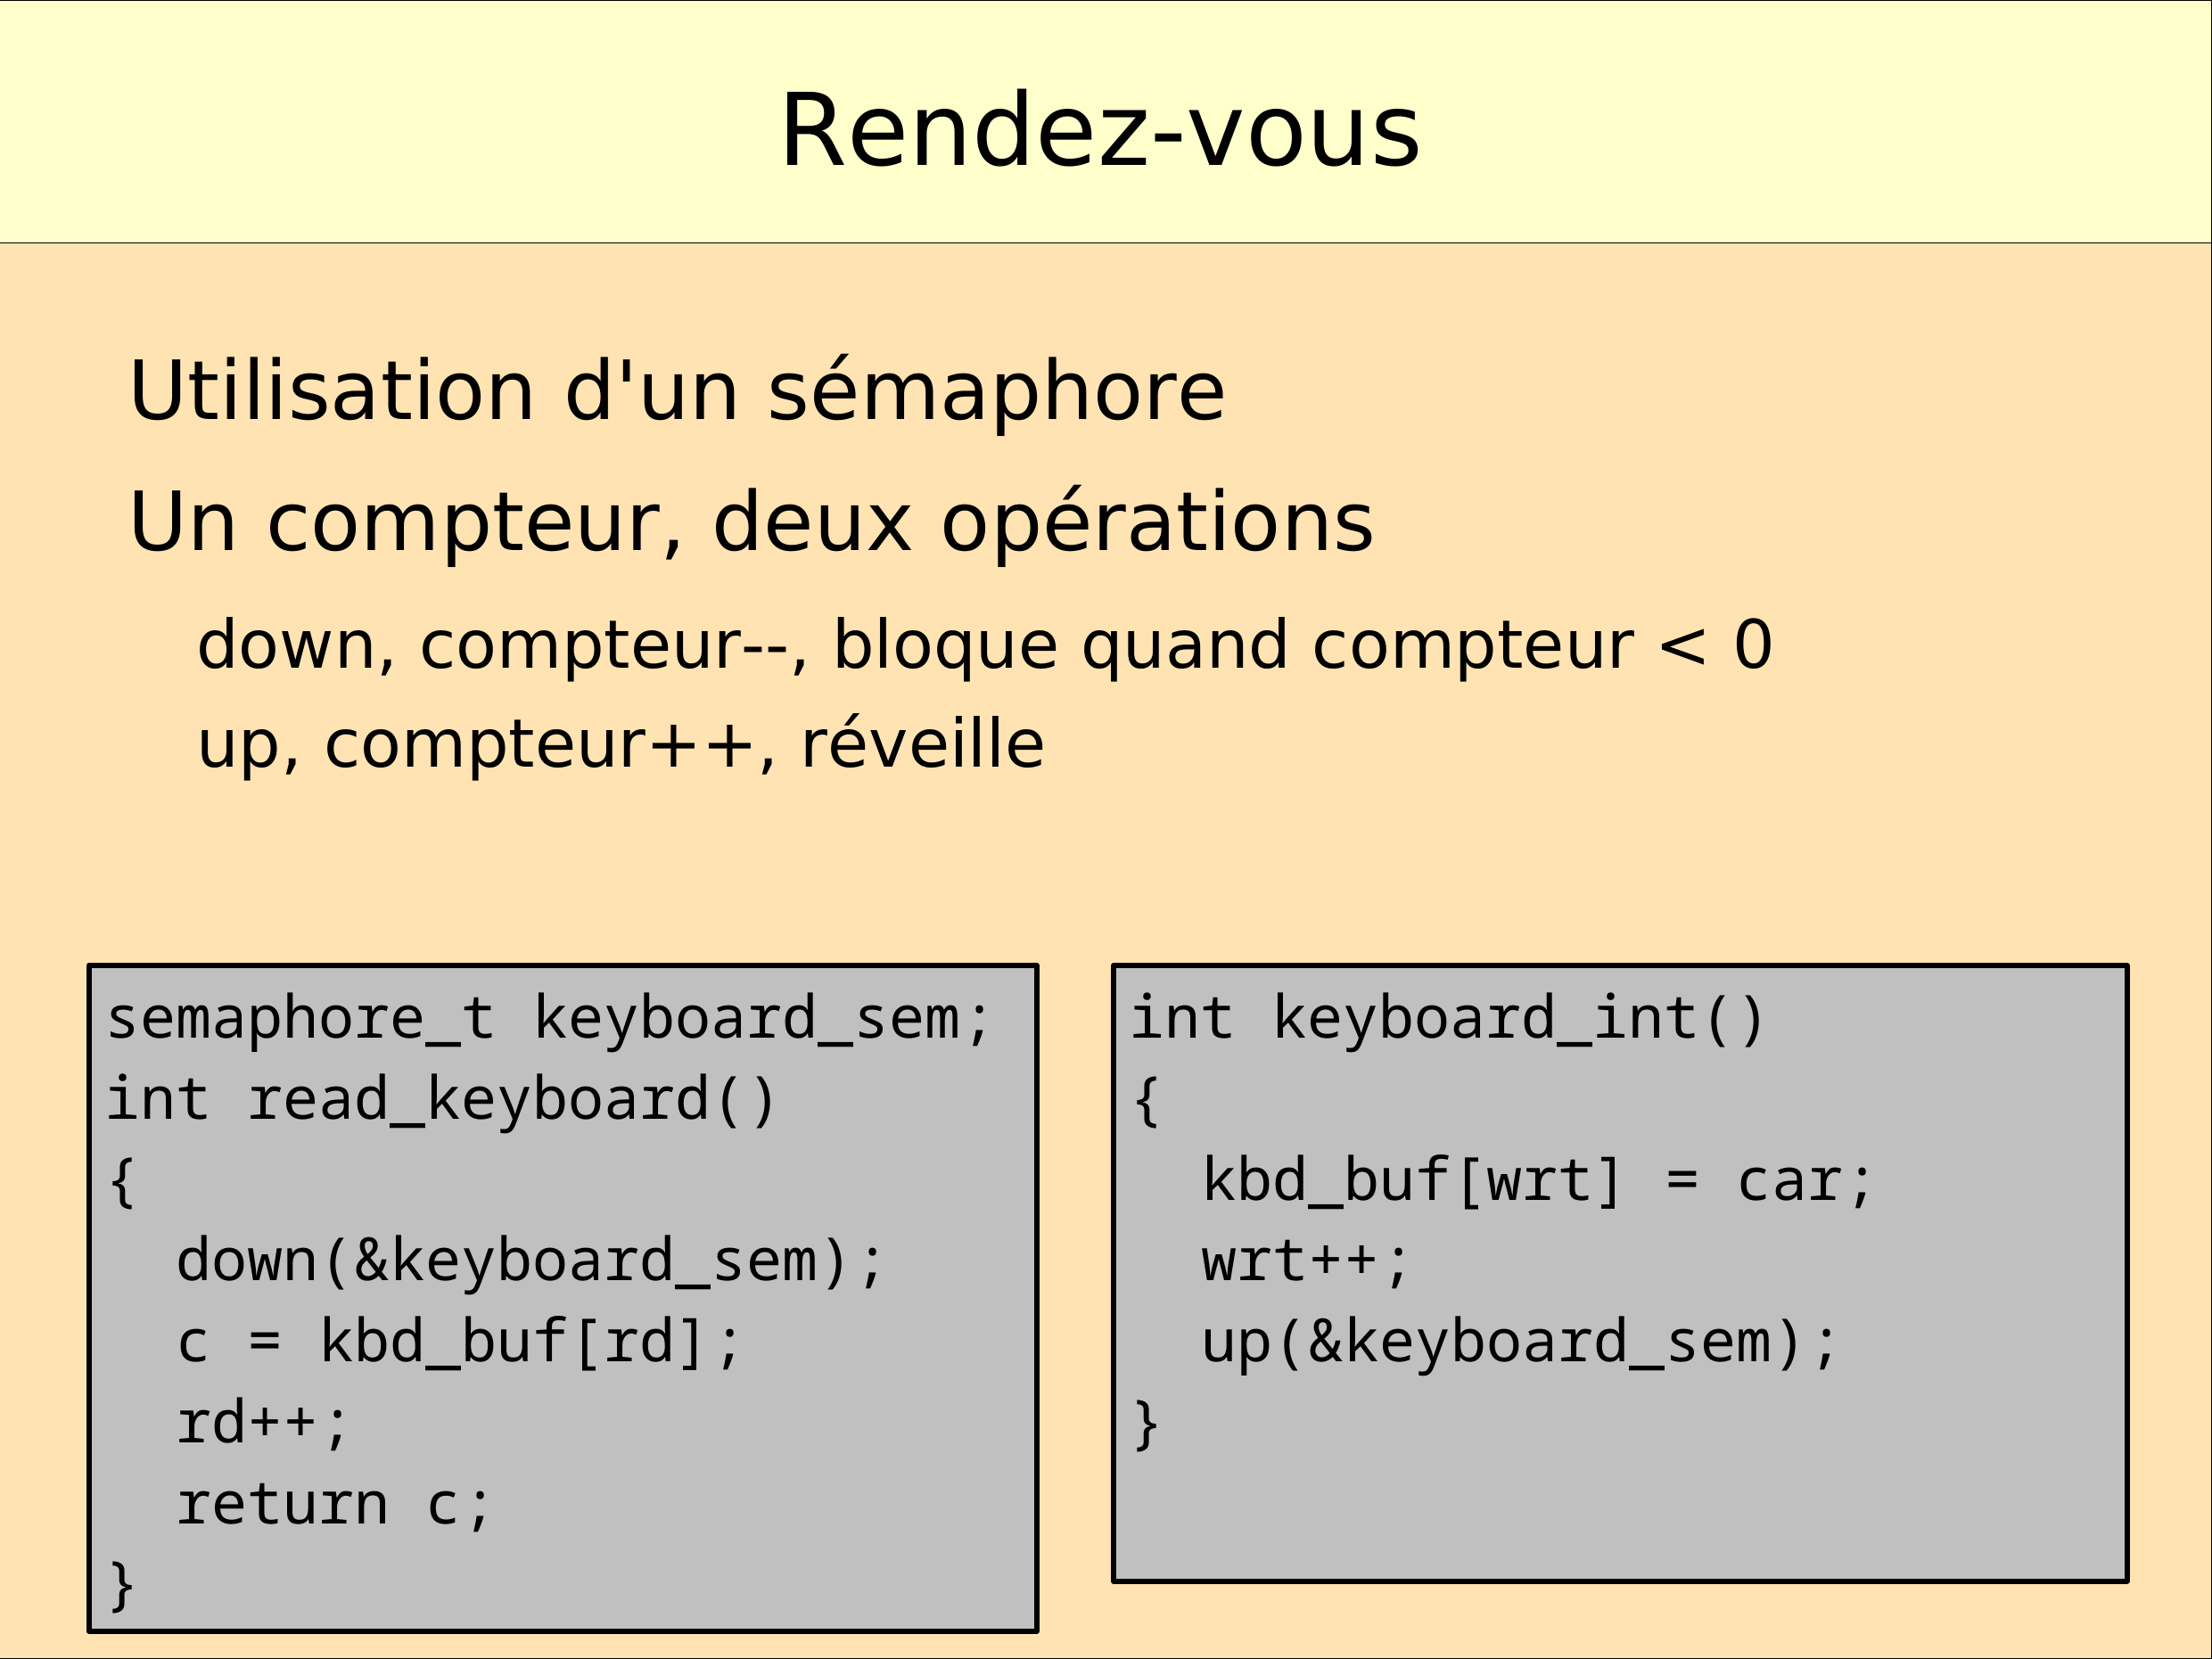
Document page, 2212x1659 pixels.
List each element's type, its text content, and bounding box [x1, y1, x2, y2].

text_box semaphore_t keyboard_sem; int read_keyboard() { down(&keyboard_sem); c = kbd_buf[rd]; rd++; return c; } [88, 965, 1037, 1589]
text_box int keyboard_int() { kbd_buf[wrt] = car; wrt++; up(&keyboard_sem); } [1114, 965, 2127, 1581]
title Rendez-vous [153, 51, 2048, 211]
list Utilisation d'un sémaphore Un compteur, deux opérations down, compteur--, bloque quand compteur < 0 up, compteur++, réveille [112, 343, 2103, 853]
